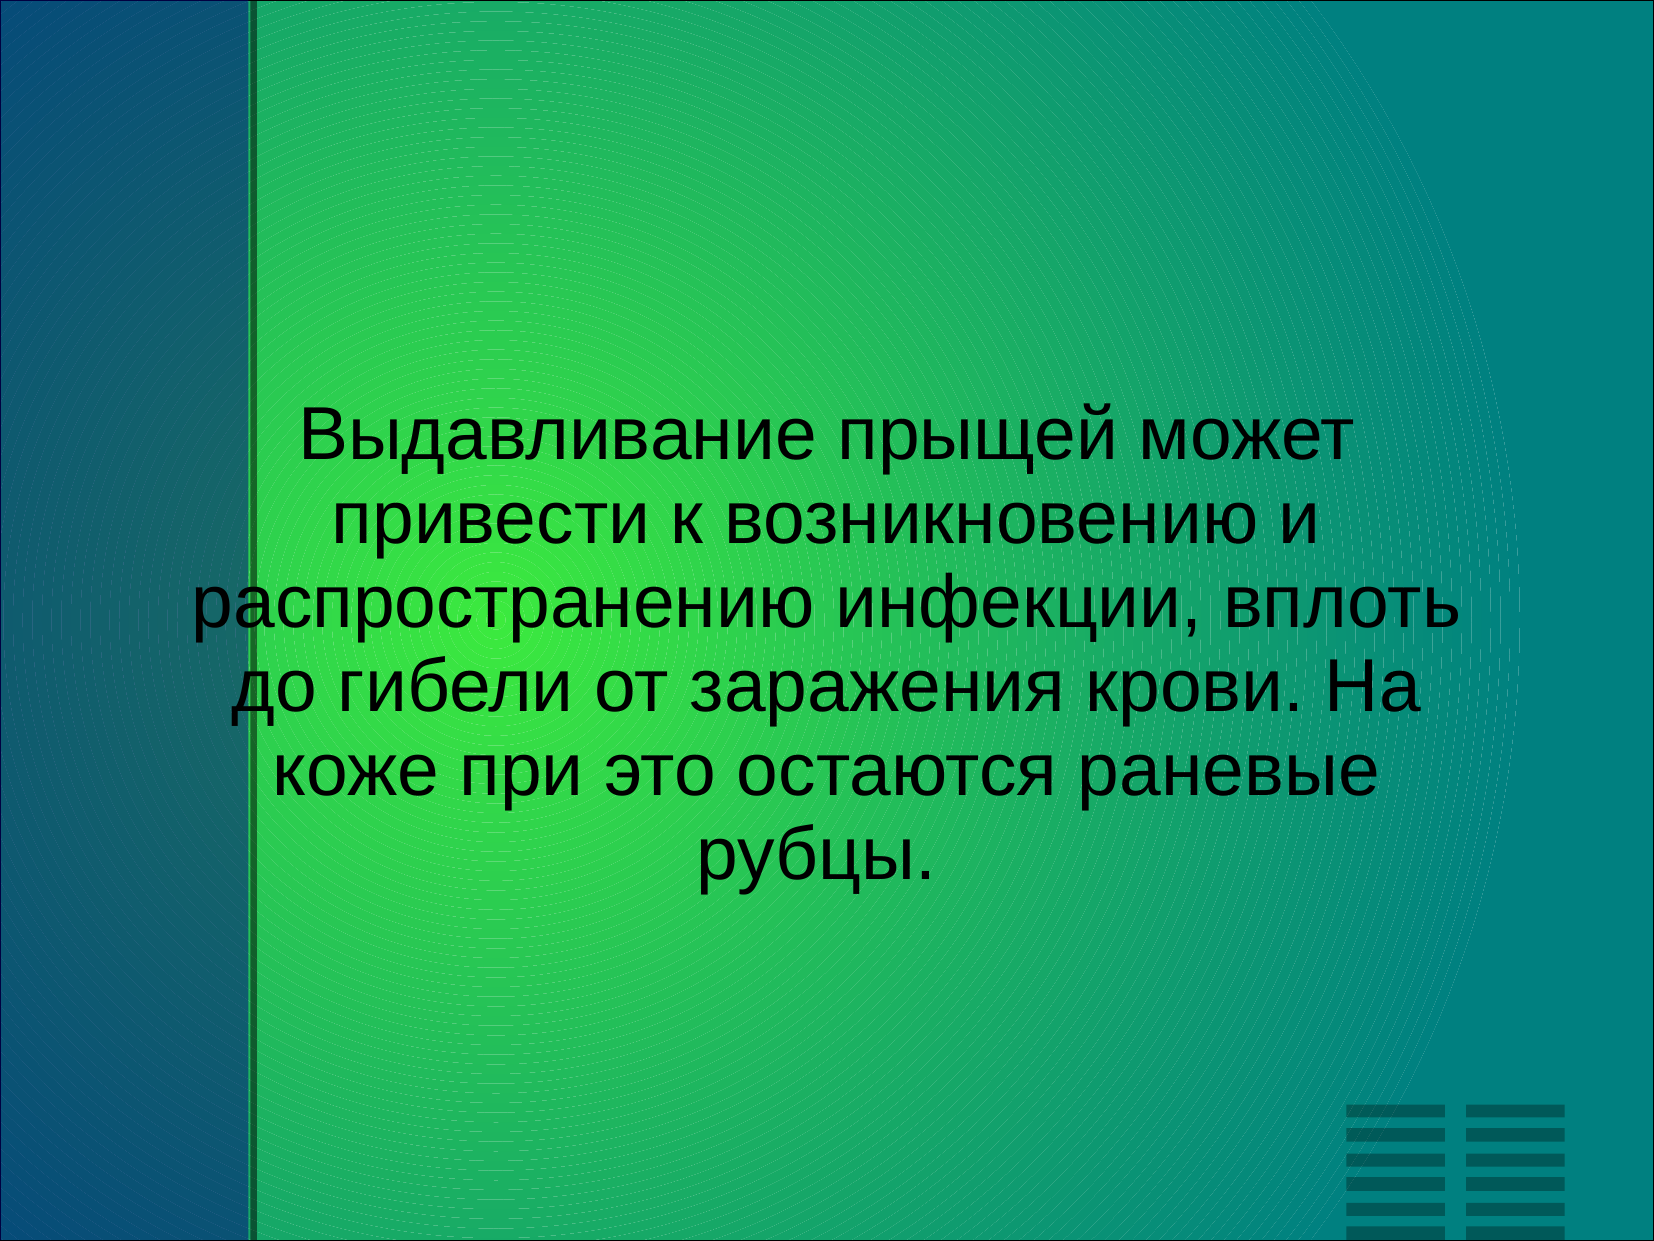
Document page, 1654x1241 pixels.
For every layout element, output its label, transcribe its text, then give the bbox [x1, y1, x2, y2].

text_box Выдавливание прыщей может привести к возникновению и распространению инфекции, вплоть до гибели от заражения крови. На коже при это остаются раневые рубцы. [147, 383, 1506, 903]
